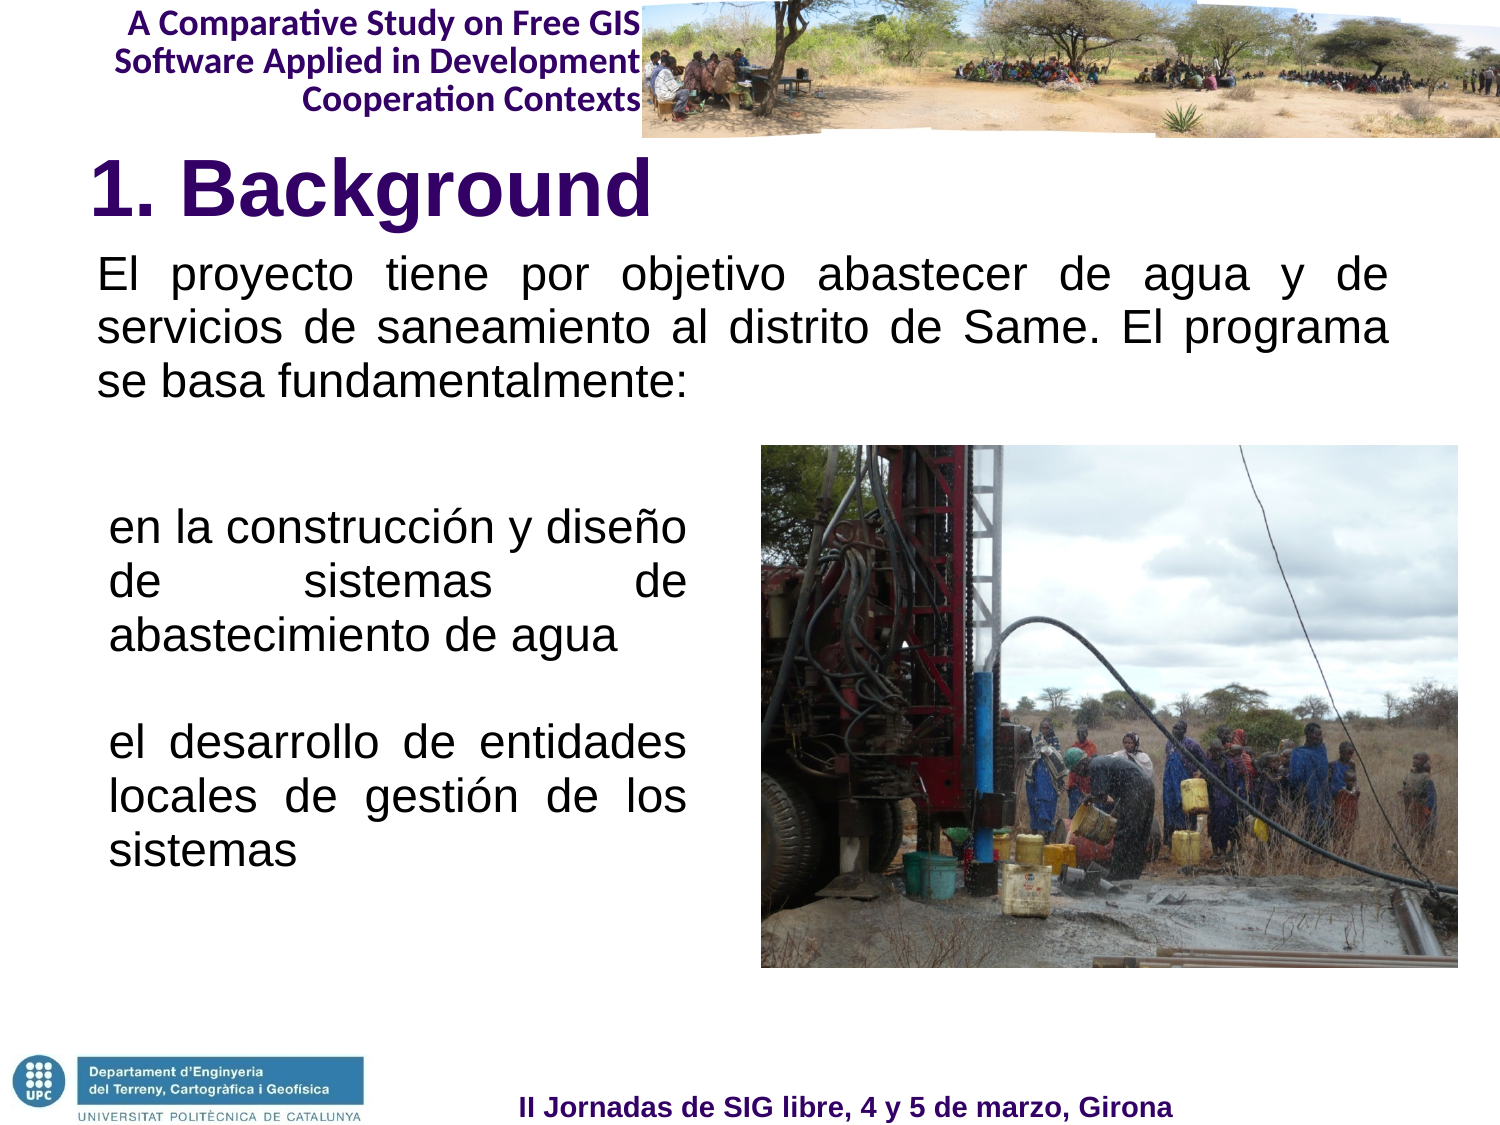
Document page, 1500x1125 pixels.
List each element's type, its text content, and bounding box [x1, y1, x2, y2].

text_box II Jornadas de SIG libre, 4 y 5 de marzo, Girona [360, 1083, 1341, 1125]
text_box en la construcción y diseño de sistemas de abastecimiento de agua el desarrollo de entidades locales de gestión de los sistemas [93, 492, 704, 885]
text_box [761, 445, 1458, 968]
title 1. Background [75, 105, 1199, 272]
picture [642, 0, 1500, 138]
picture [0, 1054, 376, 1125]
text_box El proyecto tiene por objetivo abastecer de agua y de servicios de saneamiento al distrito de Same. El programa se basa fundamentalmente: [82, 238, 1407, 524]
